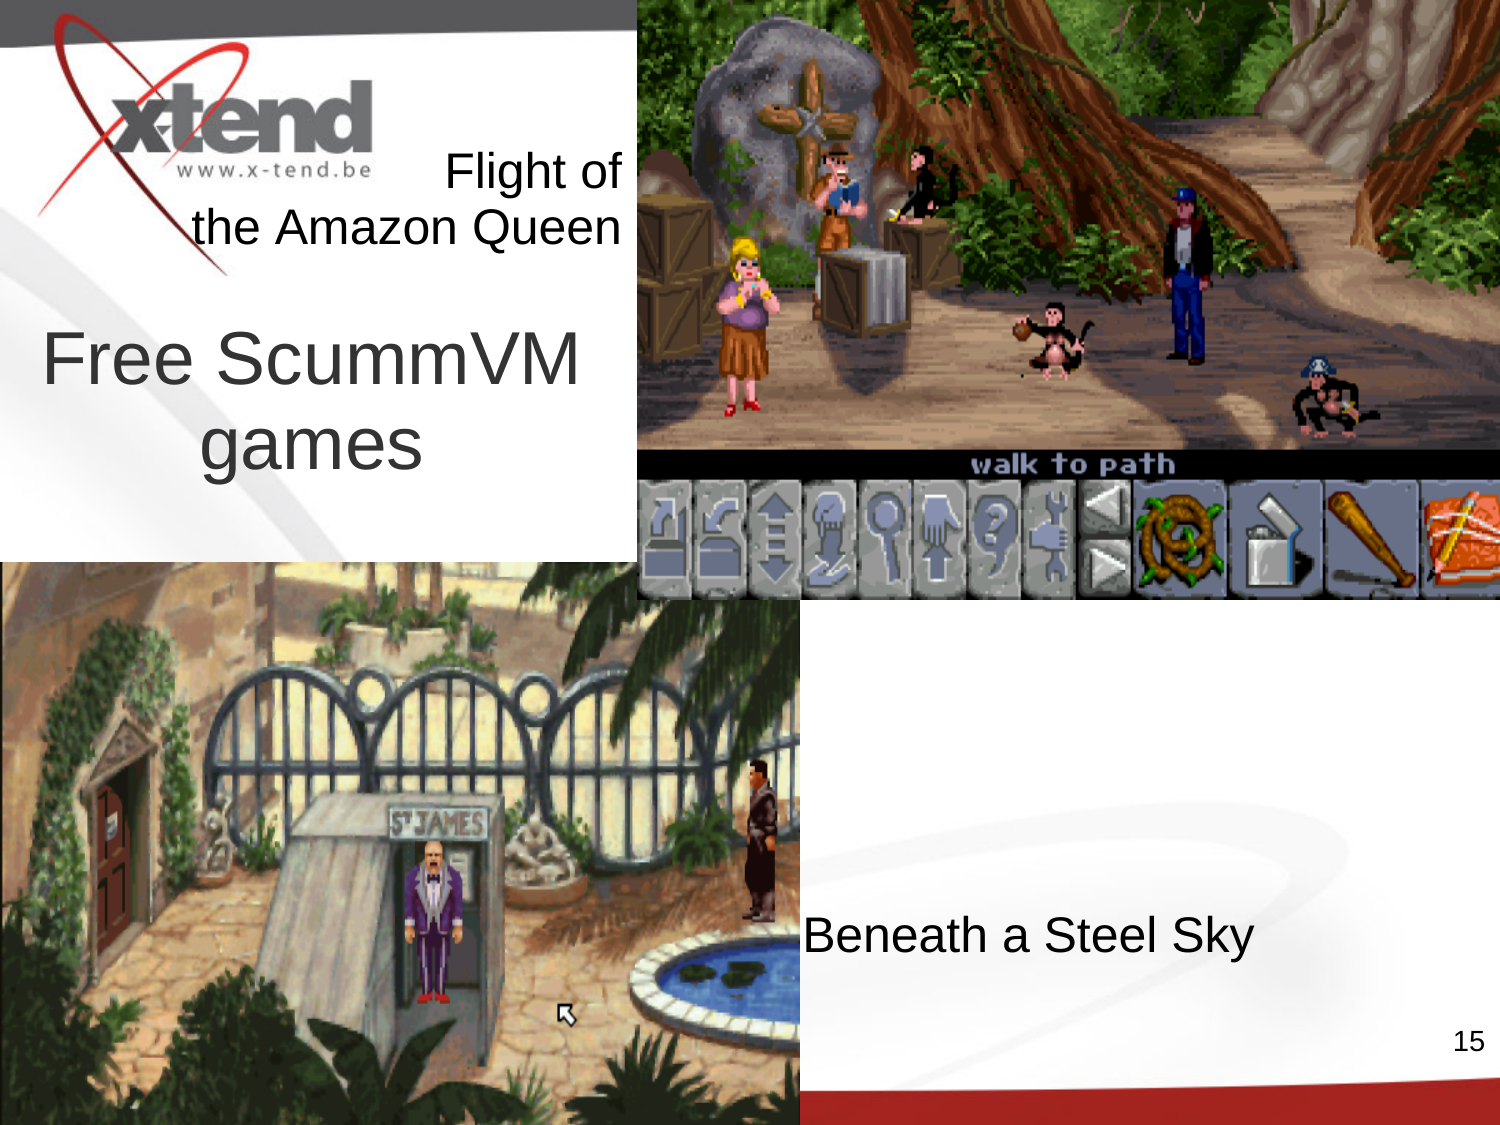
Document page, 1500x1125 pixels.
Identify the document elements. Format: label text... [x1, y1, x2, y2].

picture [0, 0, 1500, 1125]
title Free ScummVM games [23, 314, 601, 488]
text_box Flight of the Amazon Queen [176, 136, 638, 263]
text_box Beneath a Steel Sky [787, 900, 1270, 971]
